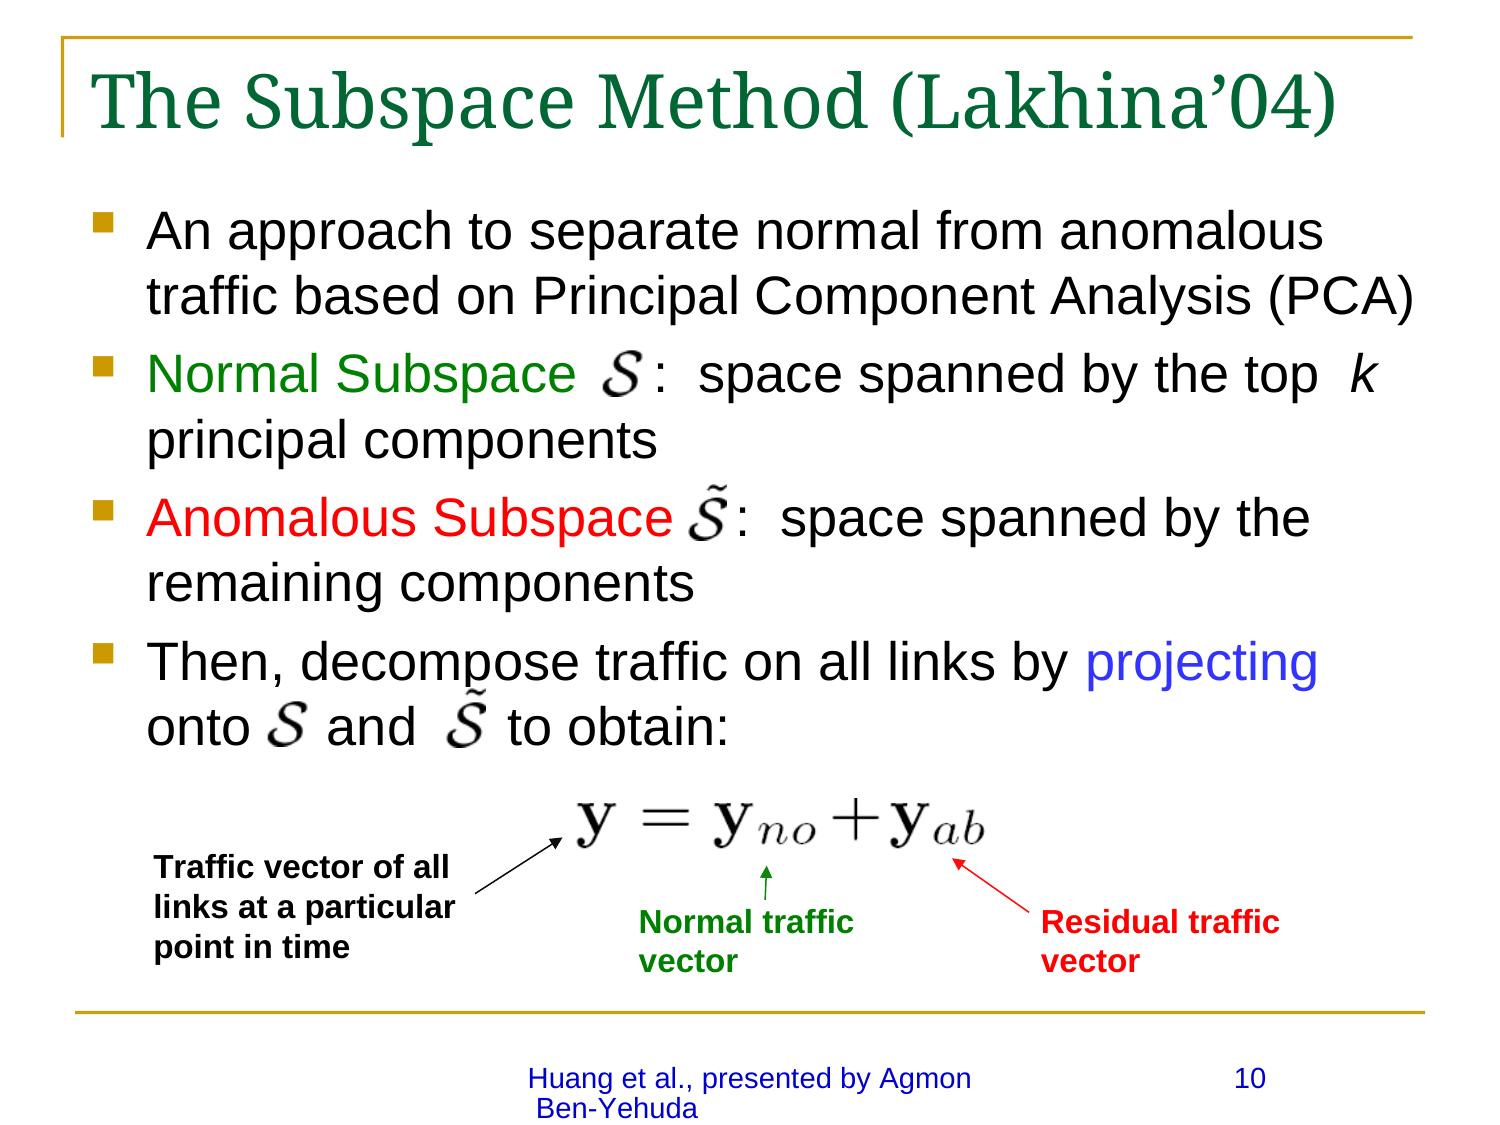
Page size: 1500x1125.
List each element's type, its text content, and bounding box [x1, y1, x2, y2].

picture [445, 687, 486, 748]
text_box Traffic vector of all links at a particular point in time [138, 837, 481, 973]
picture [600, 349, 646, 397]
text_box Residual traffic vector [1026, 892, 1296, 988]
picture [265, 700, 311, 748]
picture [687, 483, 727, 541]
title The Subspace Method (Lakhina’04) [74, 45, 1450, 188]
text_box Normal traffic vector [624, 892, 870, 988]
picture [569, 798, 988, 850]
list An approach to separate normal from anomalous traffic based on Principal Component Analysis (PCA) Normal Subspace : space spanned by the top k principal components Anomalous Subspace : space spanned by the remaining components Then, decompose traffic on all links by projecting onto and to obtain: [75, 187, 1438, 951]
